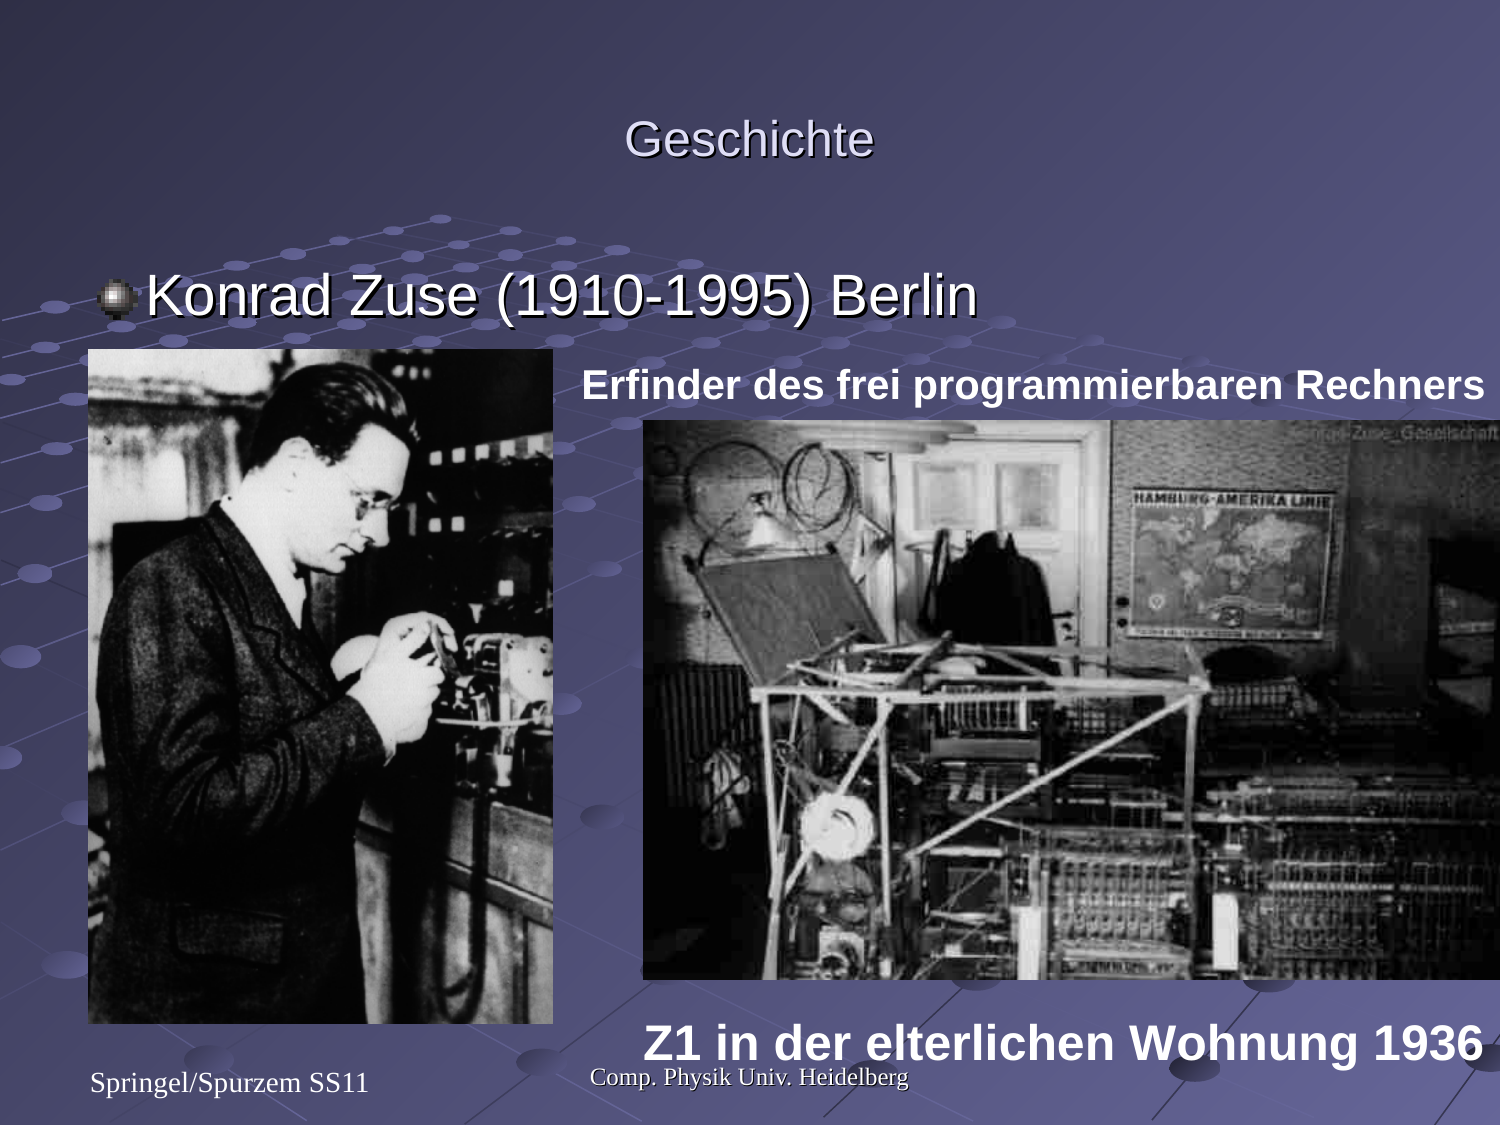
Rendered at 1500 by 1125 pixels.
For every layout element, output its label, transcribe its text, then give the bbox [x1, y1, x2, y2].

picture [88, 349, 553, 1024]
title Geschichte [75, 45, 1426, 233]
text_box Erfinder des frei programmierbaren Rechners [566, 350, 1500, 416]
text_box Z1 in der elterlichen Wohnung 1936 [628, 1002, 1500, 1078]
list Konrad Zuse (1910-1995) Berlin [75, 255, 1500, 1007]
picture [643, 420, 1500, 980]
